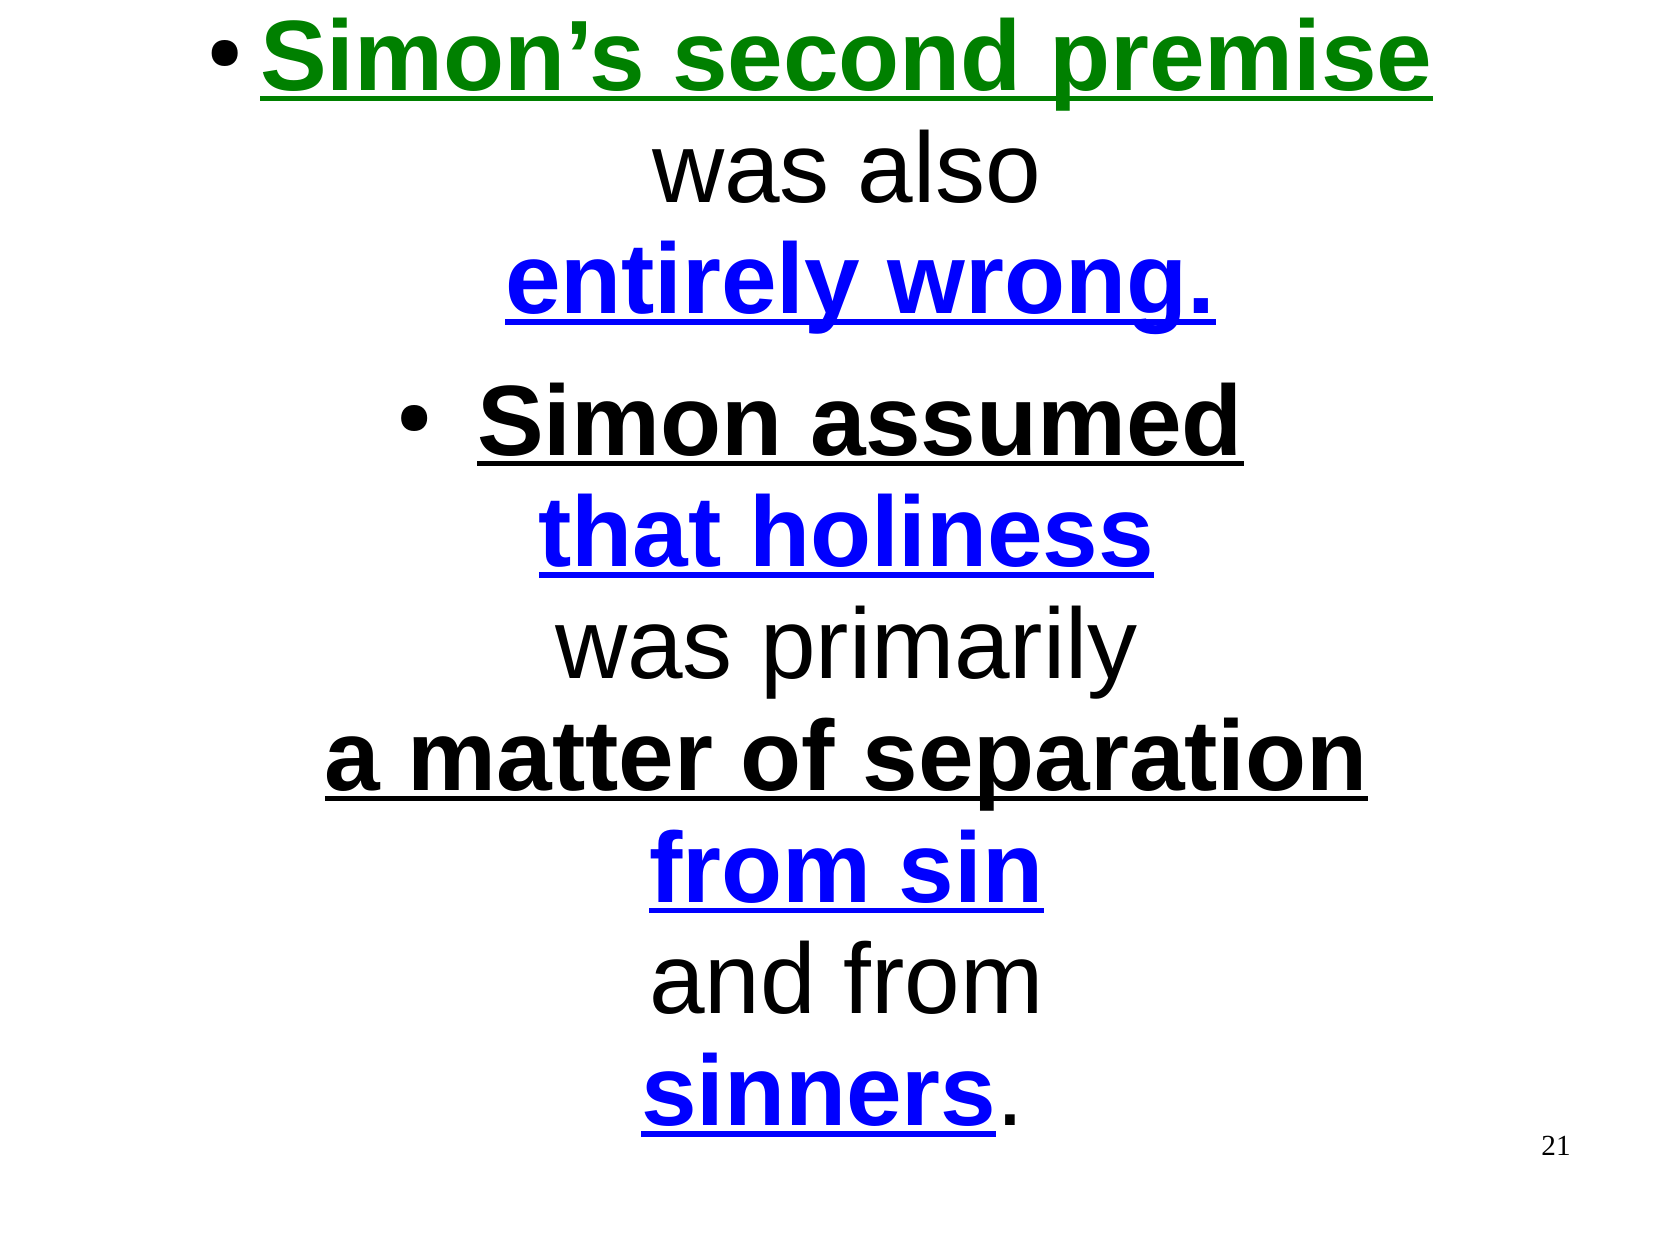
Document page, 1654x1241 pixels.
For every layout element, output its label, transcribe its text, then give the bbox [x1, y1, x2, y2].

list Simon’s second premise was also entirely wrong. Simon assumed that holiness was primarily a matter of separation from sin and from sinners. [0, 0, 1651, 1238]
